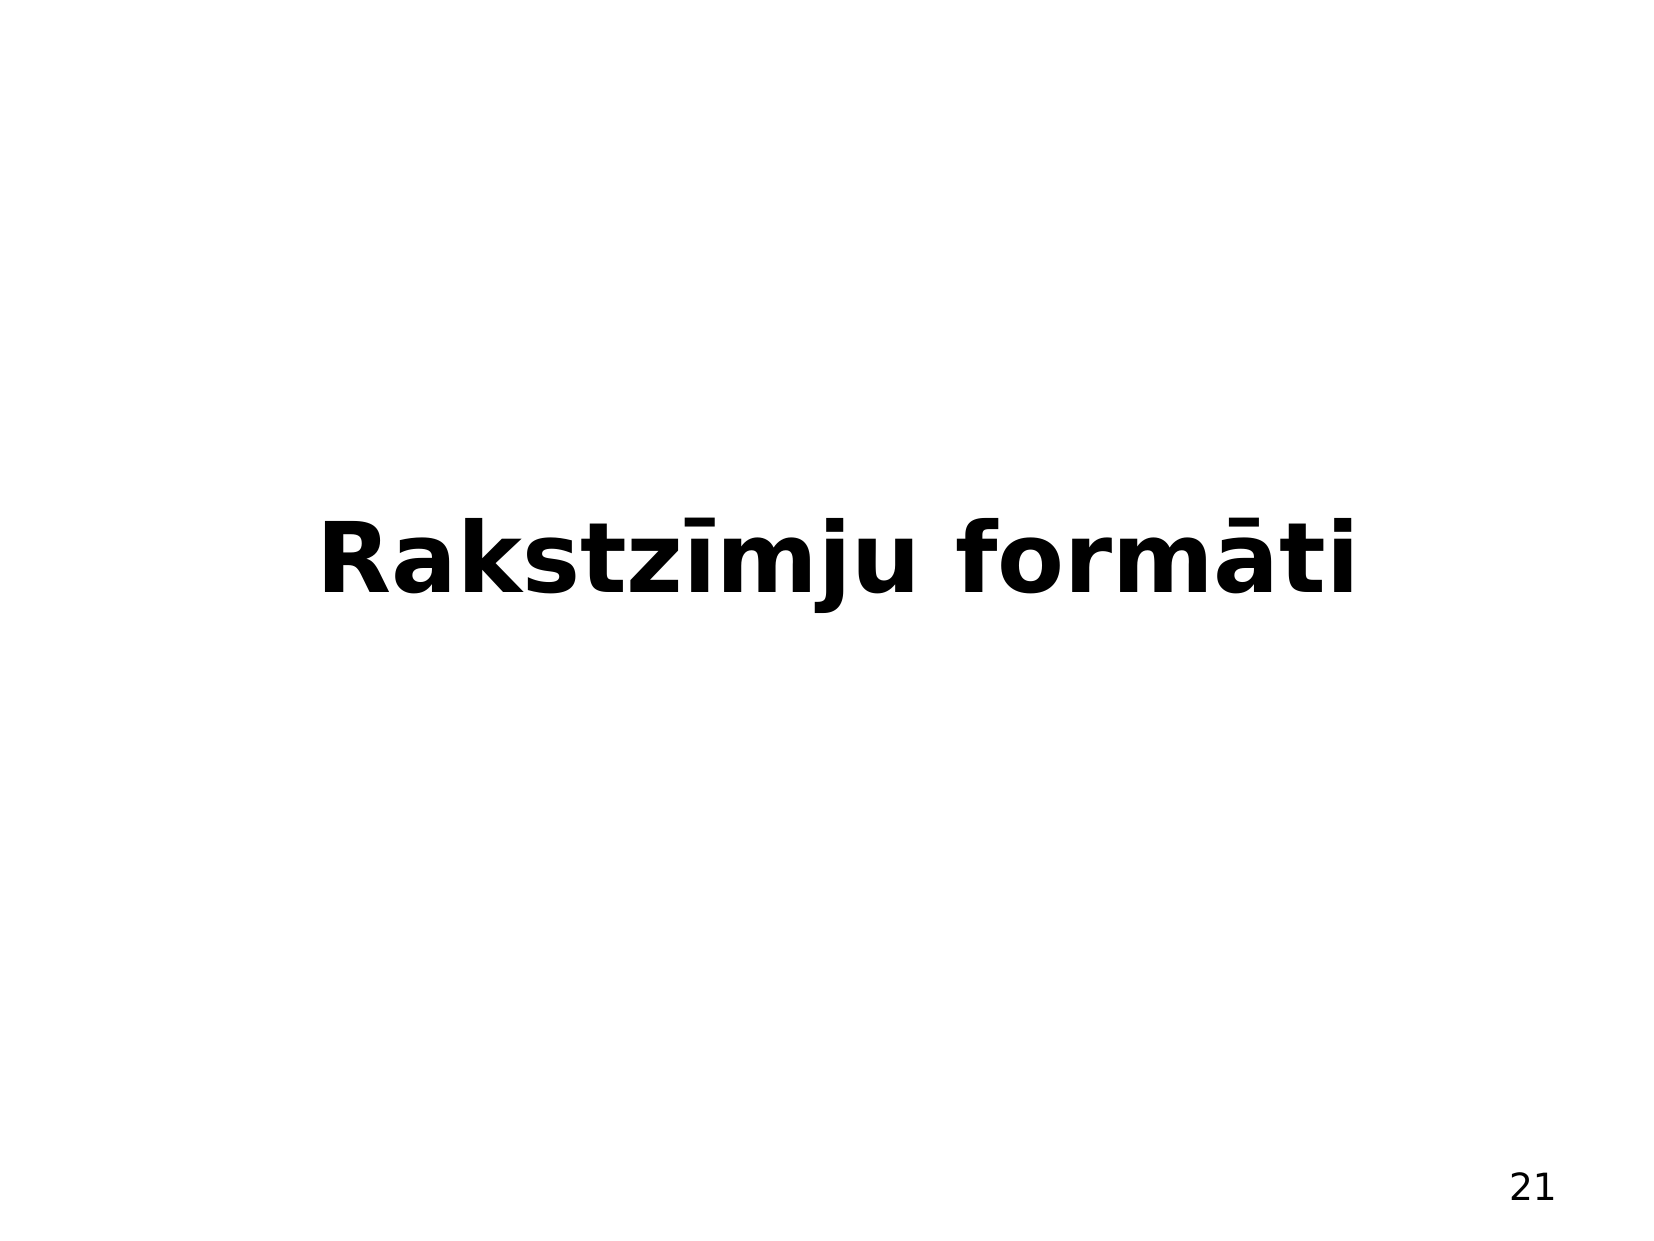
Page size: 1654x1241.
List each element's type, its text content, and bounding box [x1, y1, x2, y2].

title Rakstzīmju formāti [94, 480, 1583, 626]
